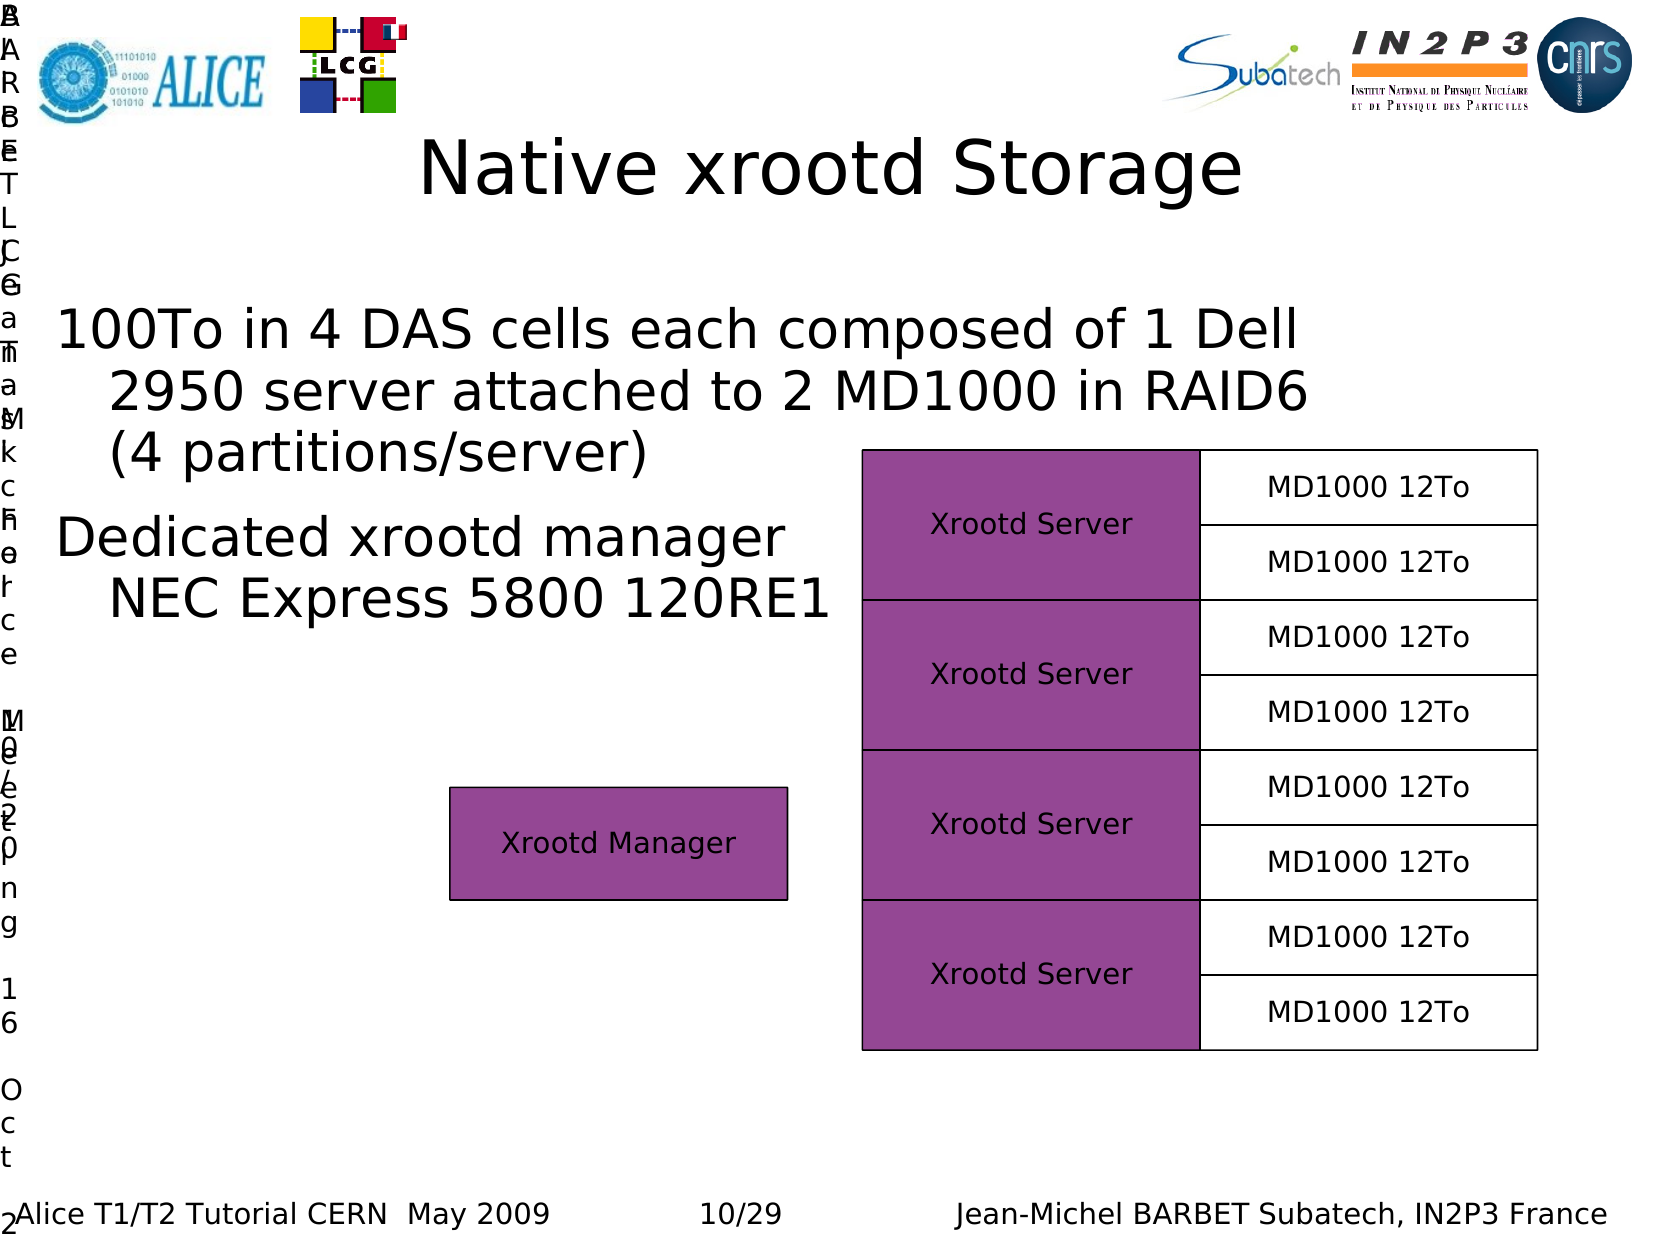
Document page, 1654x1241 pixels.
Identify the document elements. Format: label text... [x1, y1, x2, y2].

text_box MD1000 12To [1199, 825, 1538, 900]
text_box MD1000 12To [1199, 975, 1538, 1051]
text_box Xrootd Server [862, 900, 1199, 1051]
text_box MD1000 12To [1199, 750, 1538, 825]
text_box Xrootd Manager [449, 787, 788, 901]
text_box Xrootd Server [862, 450, 1199, 600]
text_box MD1000 12To [1199, 450, 1538, 525]
title Native xrootd Storage [125, 75, 1538, 263]
picture [1537, 17, 1632, 113]
text_box MD1000 12To [1199, 900, 1538, 975]
picture [37, 37, 276, 127]
text_box MD1000 12To [1199, 600, 1538, 675]
text_box MD1000 12To [1199, 675, 1538, 750]
list 100To in 4 DAS cells each composed of 1 Dell 2950 server attached to 2 MD1000 in RAID6 (4 partitions/server) Dedicated xrootd manager NEC Express 5800 120RE1 [37, 300, 1450, 693]
picture [1162, 34, 1340, 75]
text_box Xrootd Server [862, 750, 1199, 900]
picture [1350, 21, 1528, 75]
picture [300, 17, 409, 75]
text_box MD1000 12To [1199, 525, 1538, 600]
text_box Xrootd Server [862, 600, 1199, 750]
